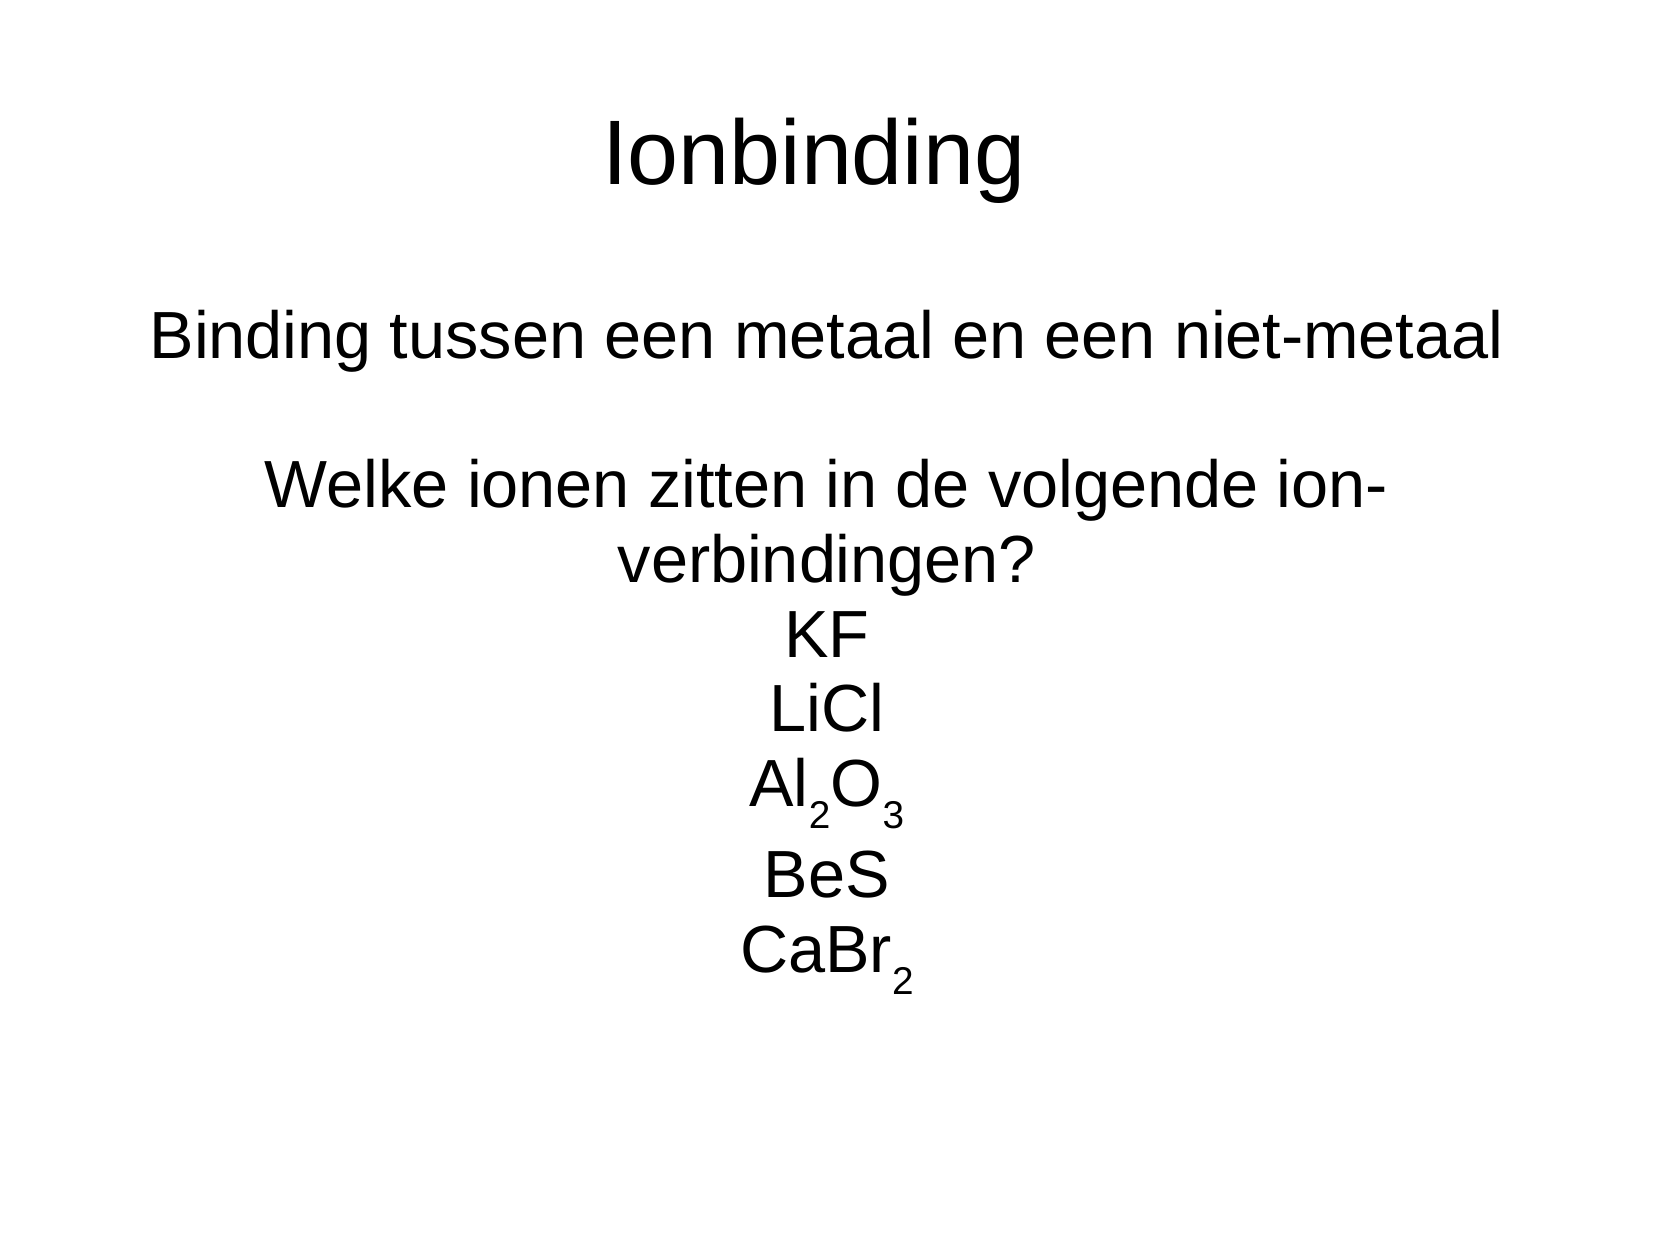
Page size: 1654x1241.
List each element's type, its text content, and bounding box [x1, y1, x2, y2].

subtitle Binding tussen een metaal en een niet-metaal Welke ionen zitten in de volgende ion-verbindingen? KF LiCl Al2O3 BeS CaBr2 [82, 270, 1571, 1030]
title Ionbinding [82, 49, 1571, 257]
